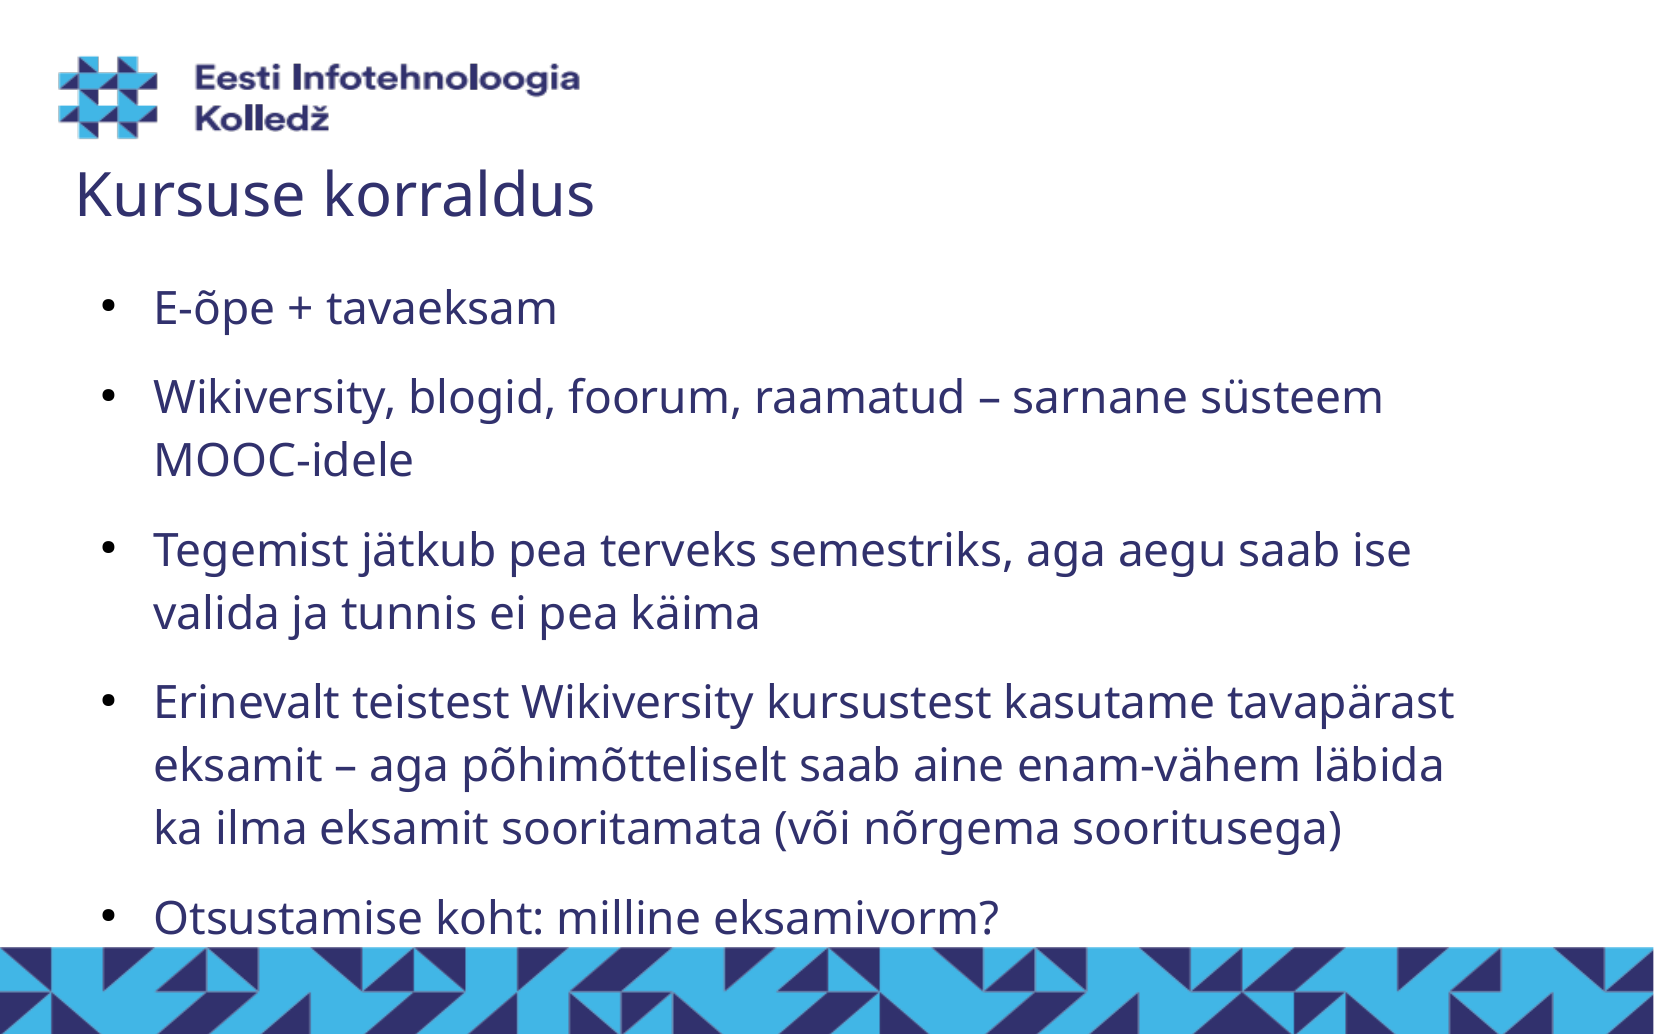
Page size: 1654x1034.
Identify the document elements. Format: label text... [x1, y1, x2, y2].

list E-õpe + tavaeksam Wikiversity, blogid, foorum, raamatud – sarnane süsteem MOOC-idele Tegemist jätkub pea terveks semestriks, aga aegu saab ise valida ja tunnis ei pea käima Erinevalt teistest Wikiversity kursustest kasutame tavapärast eksamit – aga põhimõtteliselt saab aine enam-vähem läbida ka ilma eksamit sooritamata (või nõrgema sooritusega) Otsustamise koht: milline eksamivorm? [82, 274, 1495, 1034]
title Kursuse korraldus [74, 106, 1211, 279]
